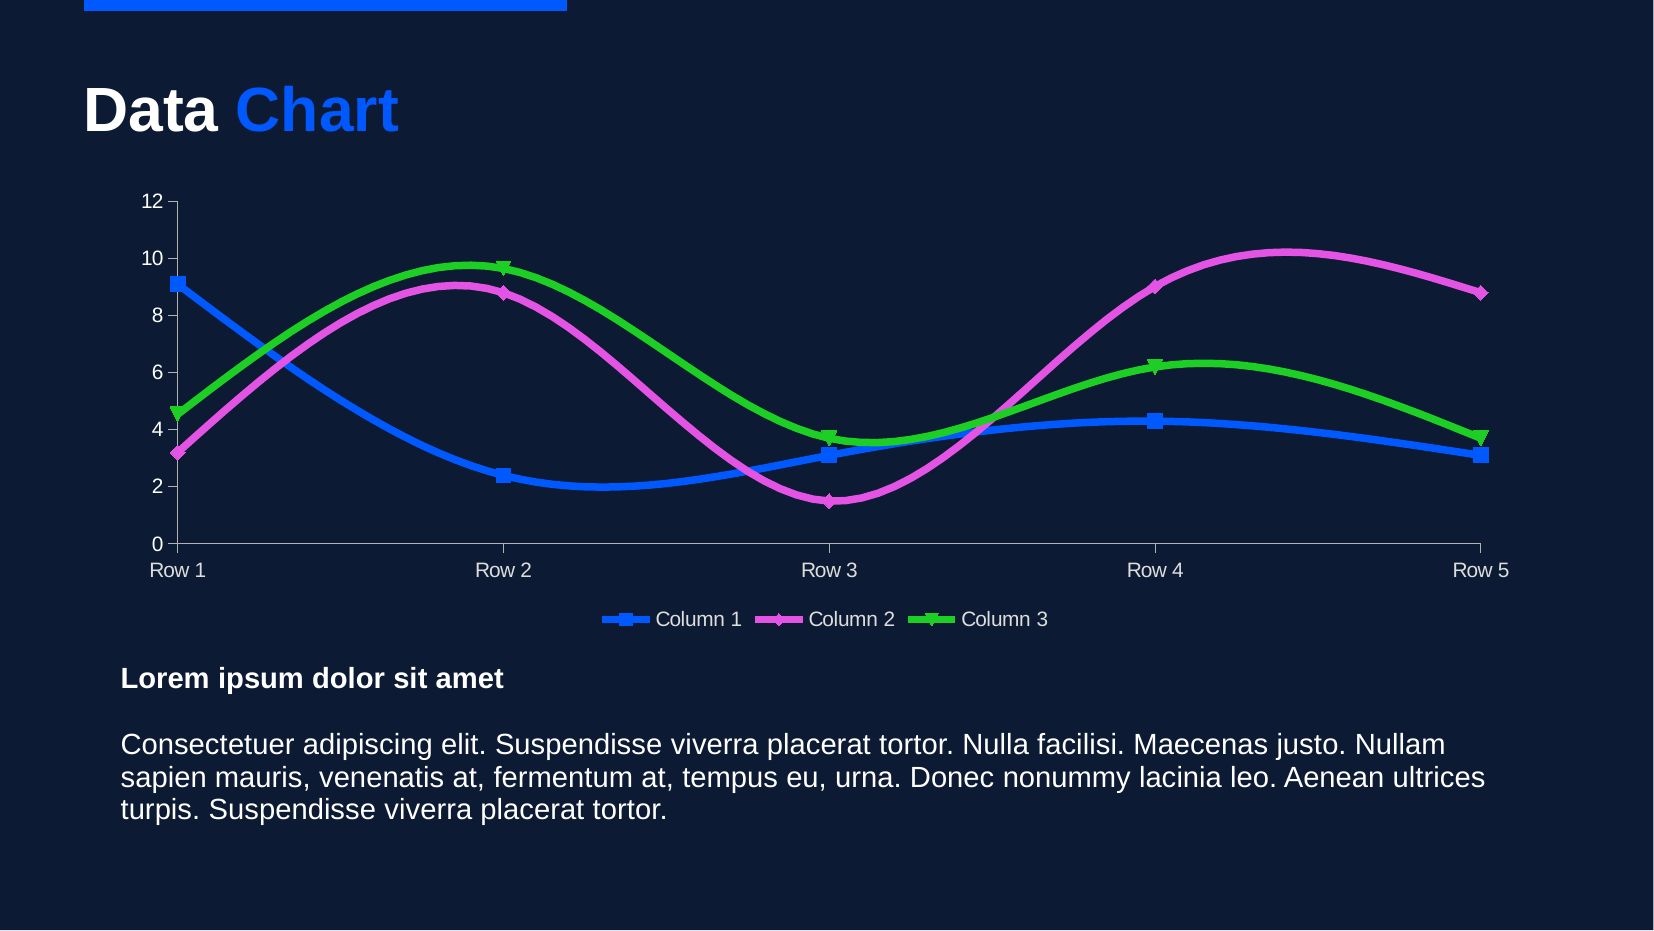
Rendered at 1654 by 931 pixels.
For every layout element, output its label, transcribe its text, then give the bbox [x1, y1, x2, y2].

title Data Chart [83, 75, 1570, 188]
chart [112, 188, 1538, 638]
text_box Lorem ipsum dolor sit amet Consectetuer adipiscing elit. Suspendisse viverra placerat tortor. Nulla facilisi. Maecenas justo. Nullam sapien mauris, venenatis at, fermentum at, tempus eu, urna. Donec nonummy lacinia leo. Aenean ultrices turpis. Suspendisse viverra placerat tortor. [85, 662, 1538, 851]
